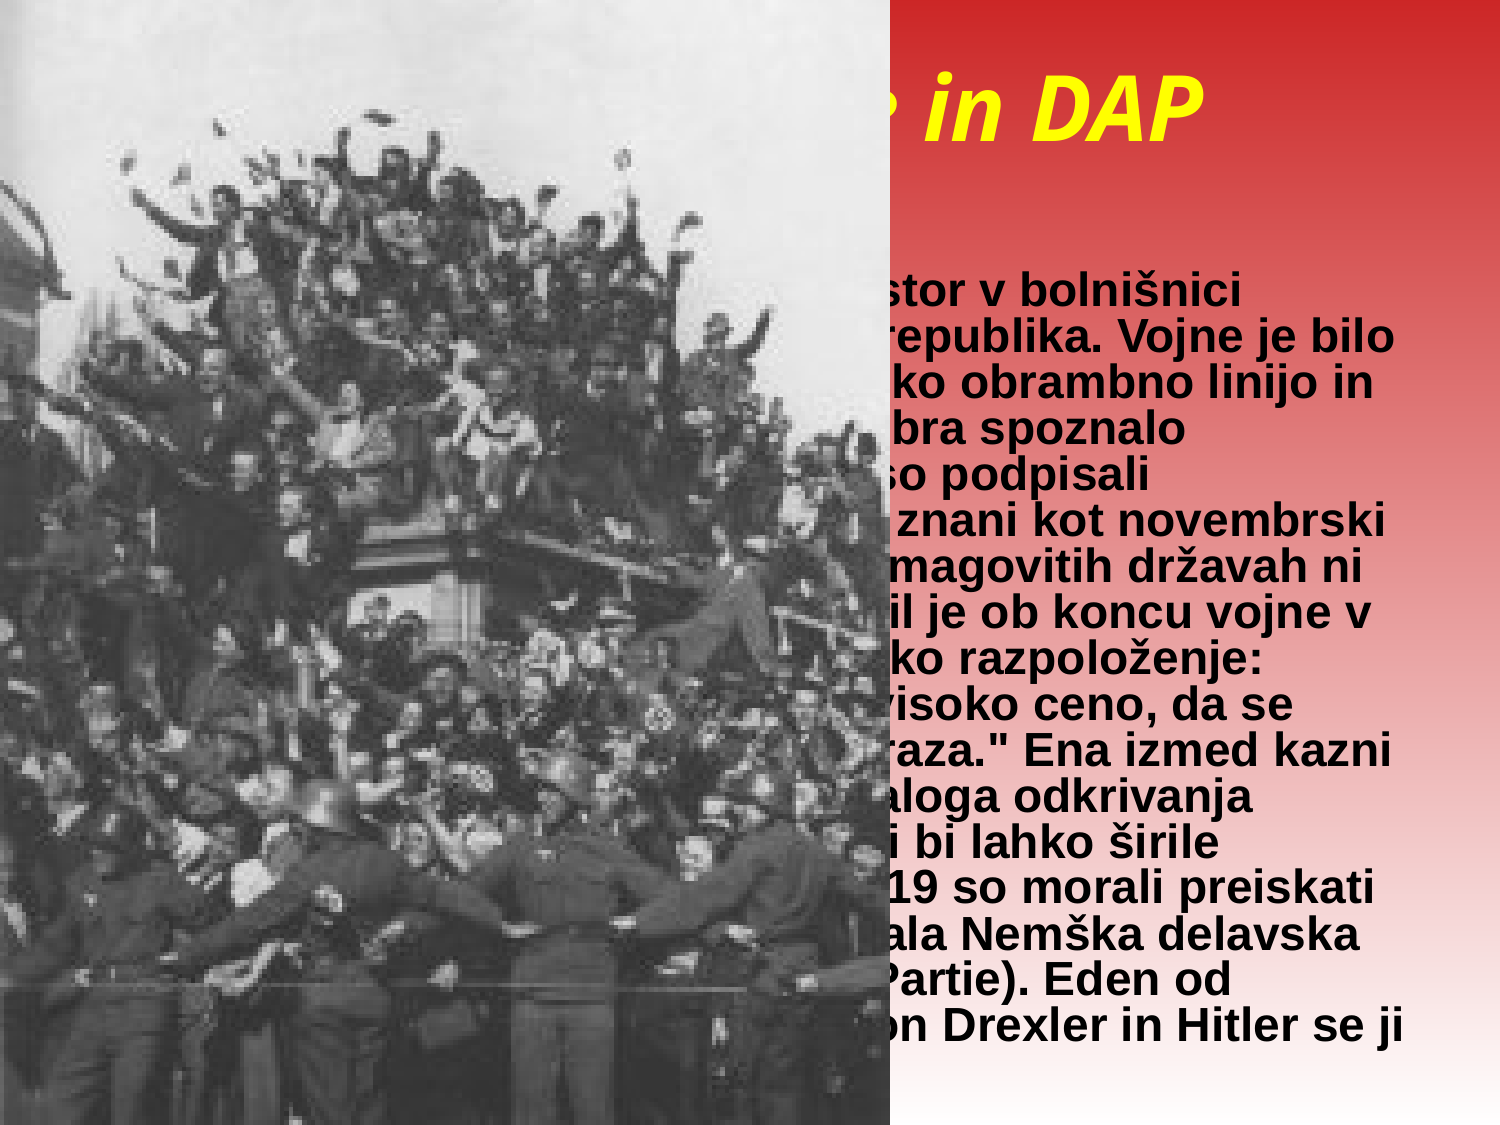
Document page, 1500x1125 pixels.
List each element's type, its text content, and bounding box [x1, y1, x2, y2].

text_box Demonstracije in DAP [890, 42, 1414, 154]
list 10. novembra 1918 je starejši pastor v bolnišnici razglasil, da je Nemčija postala republika. Vojne je bilo konec. Zavezniki so prebili nemško obrambno linijo in nemško poveljstvo je 29. septembra spoznalo neizogibnost poraza. Politiki, ki so podpisali novembrsko premirje, so postali znani kot novembrski zločinci. Po podpisu premirja v zmagovitih državah ni vladala evforija. Winston Churchil je ob koncu vojne v enem stavku povedal vzrok za tako razpoloženje: "Zmaga je bila kupljena za tako visoko ceno, da se skoraj ne more razlikovati od poraza." Ena izmed kazni Versajske pogodbe je bila tudi naloga odkrivanja nevarnih političnih organizacij, ki bi lahko širile marksistični vpliv. Septembra 1919 so morali preiskati majhno skupino, ki se je imenovala Nemška delavska stranka (DAP - Deutsche Arbeit Partie). Eden od voditeljev je bil ključavničar Anton Drexler in Hitler se ji je leta 1919 tudi pridružil. [890, 262, 1425, 1005]
picture [0, 0, 890, 1125]
